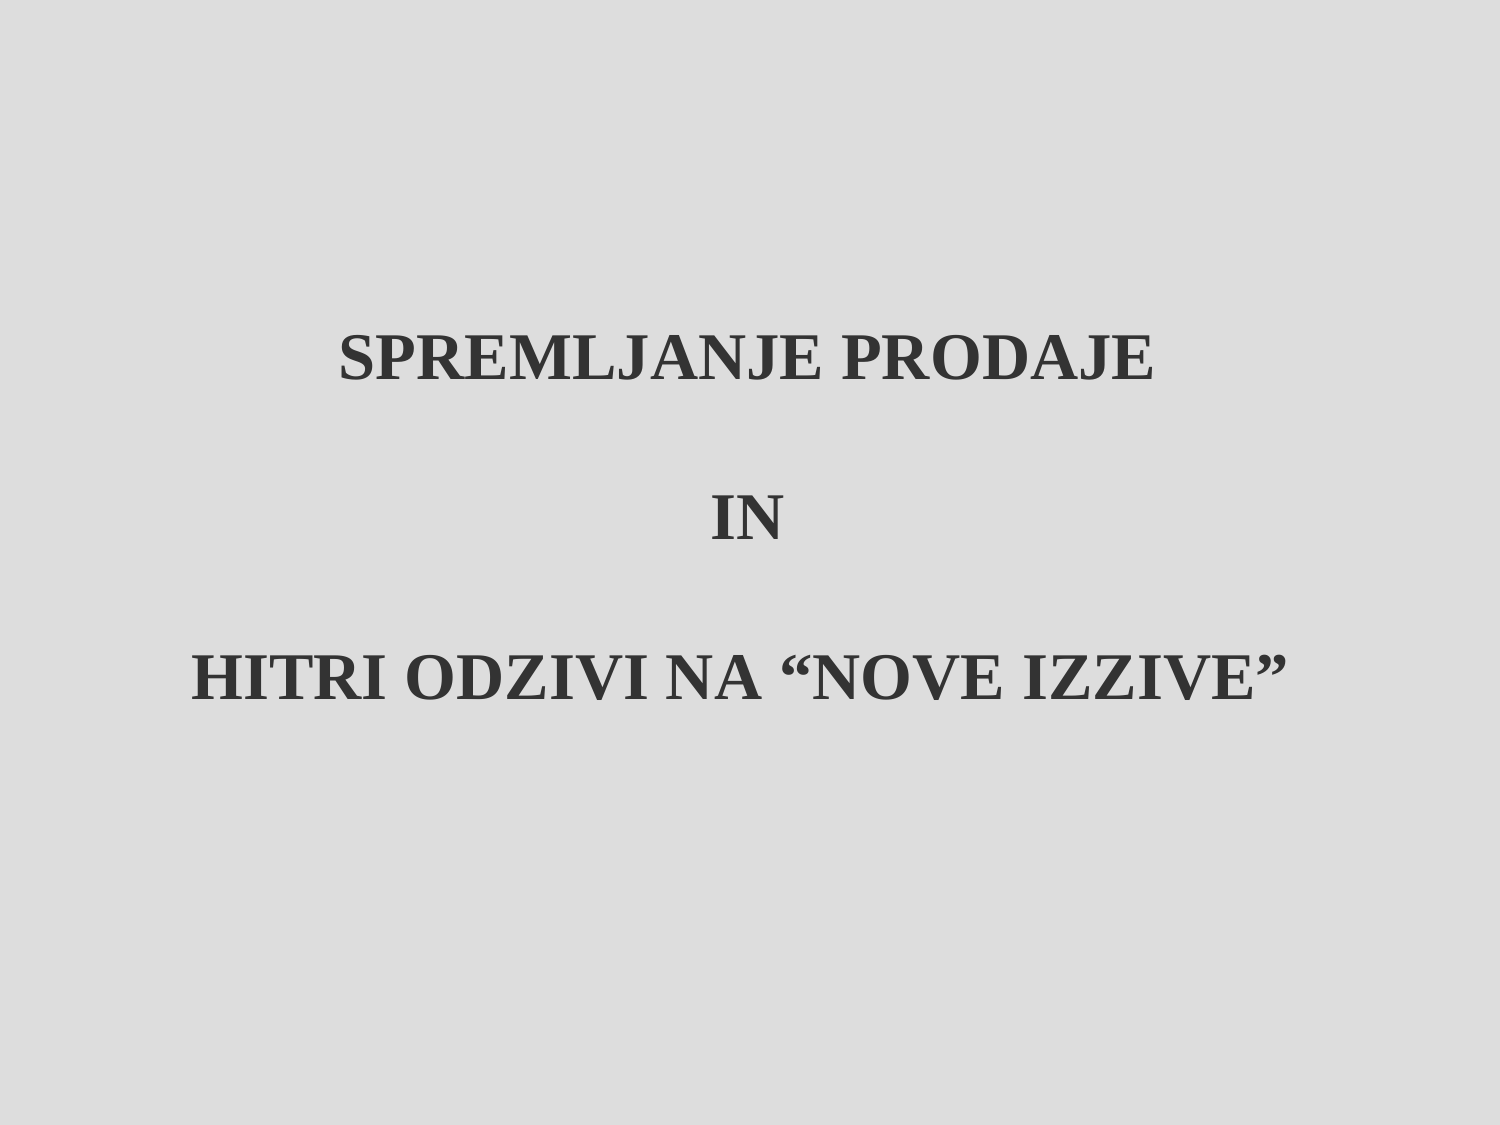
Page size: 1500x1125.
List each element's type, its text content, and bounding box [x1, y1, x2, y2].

text_box SPREMLJANJE PRODAJE IN HITRI ODZIVI NA “NOVE IZZIVE” [125, 224, 1388, 967]
